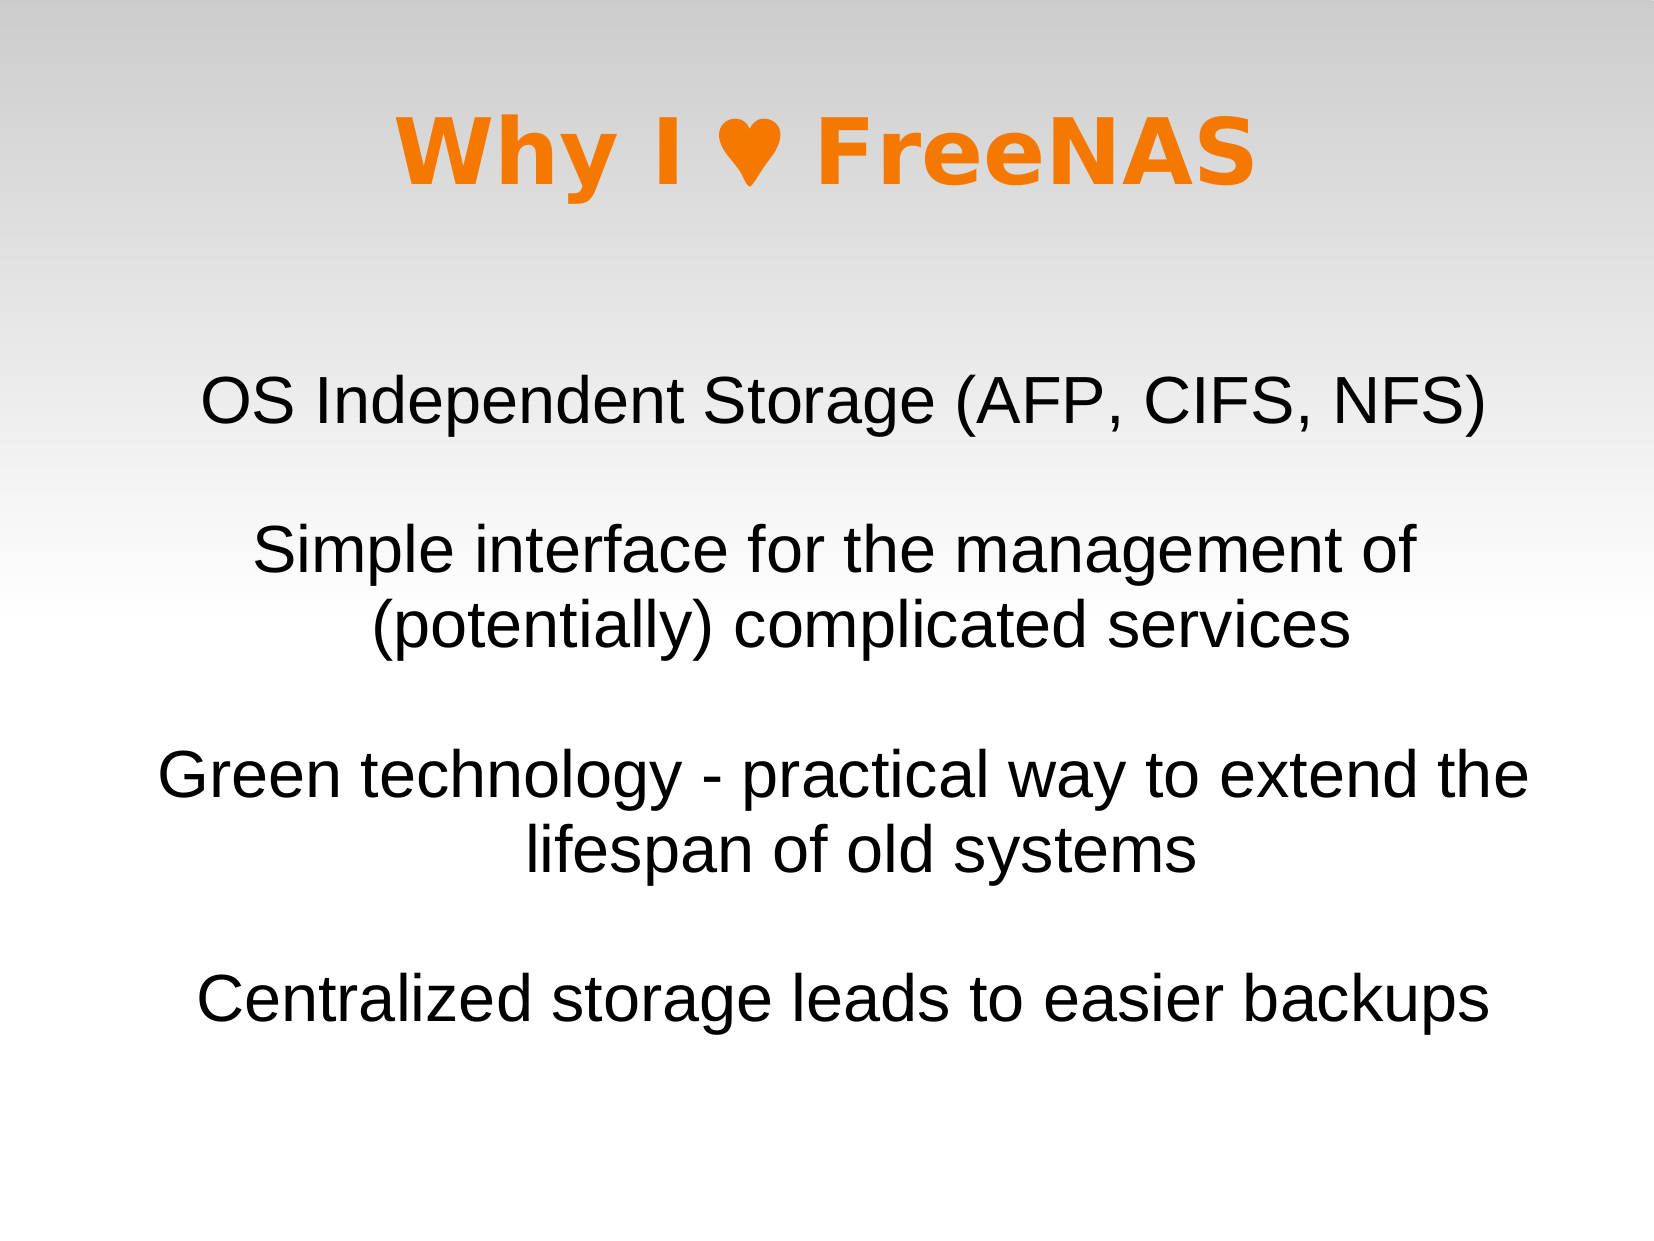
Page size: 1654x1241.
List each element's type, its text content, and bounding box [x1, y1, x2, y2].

subtitle OS Independent Storage (AFP, CIFS, NFS) Simple interface for the management of (potentially) complicated services Green technology - practical way to extend the lifespan of old systems Centralized storage leads to easier backups [82, 290, 1571, 1109]
title Why I ♥ FreeNAS [82, 49, 1571, 257]
